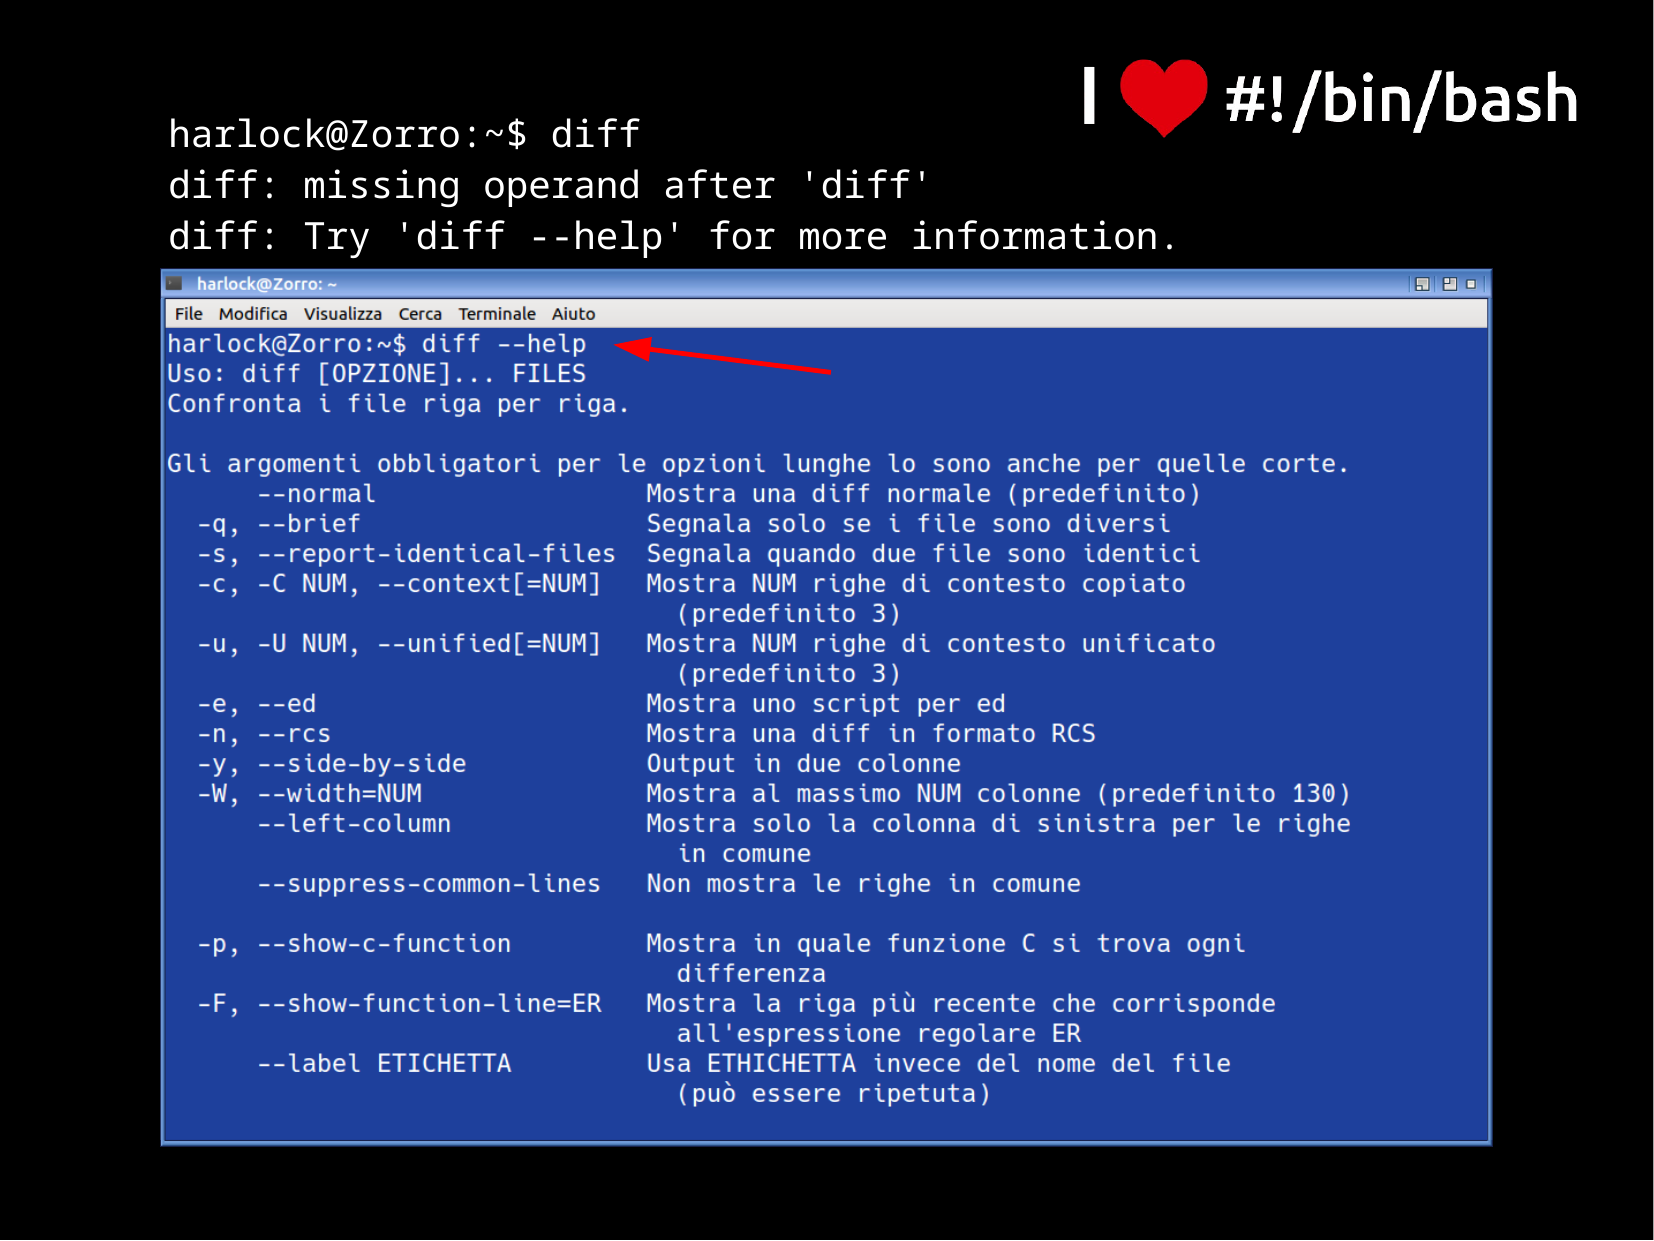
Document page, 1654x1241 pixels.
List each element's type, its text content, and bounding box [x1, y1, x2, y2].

text_box harlock@Zorro:~$ diff diff: missing operand after 'diff' diff: Try 'diff --help' for more information. [153, 100, 1265, 251]
picture [1064, 45, 1595, 154]
picture [160, 268, 1493, 1147]
